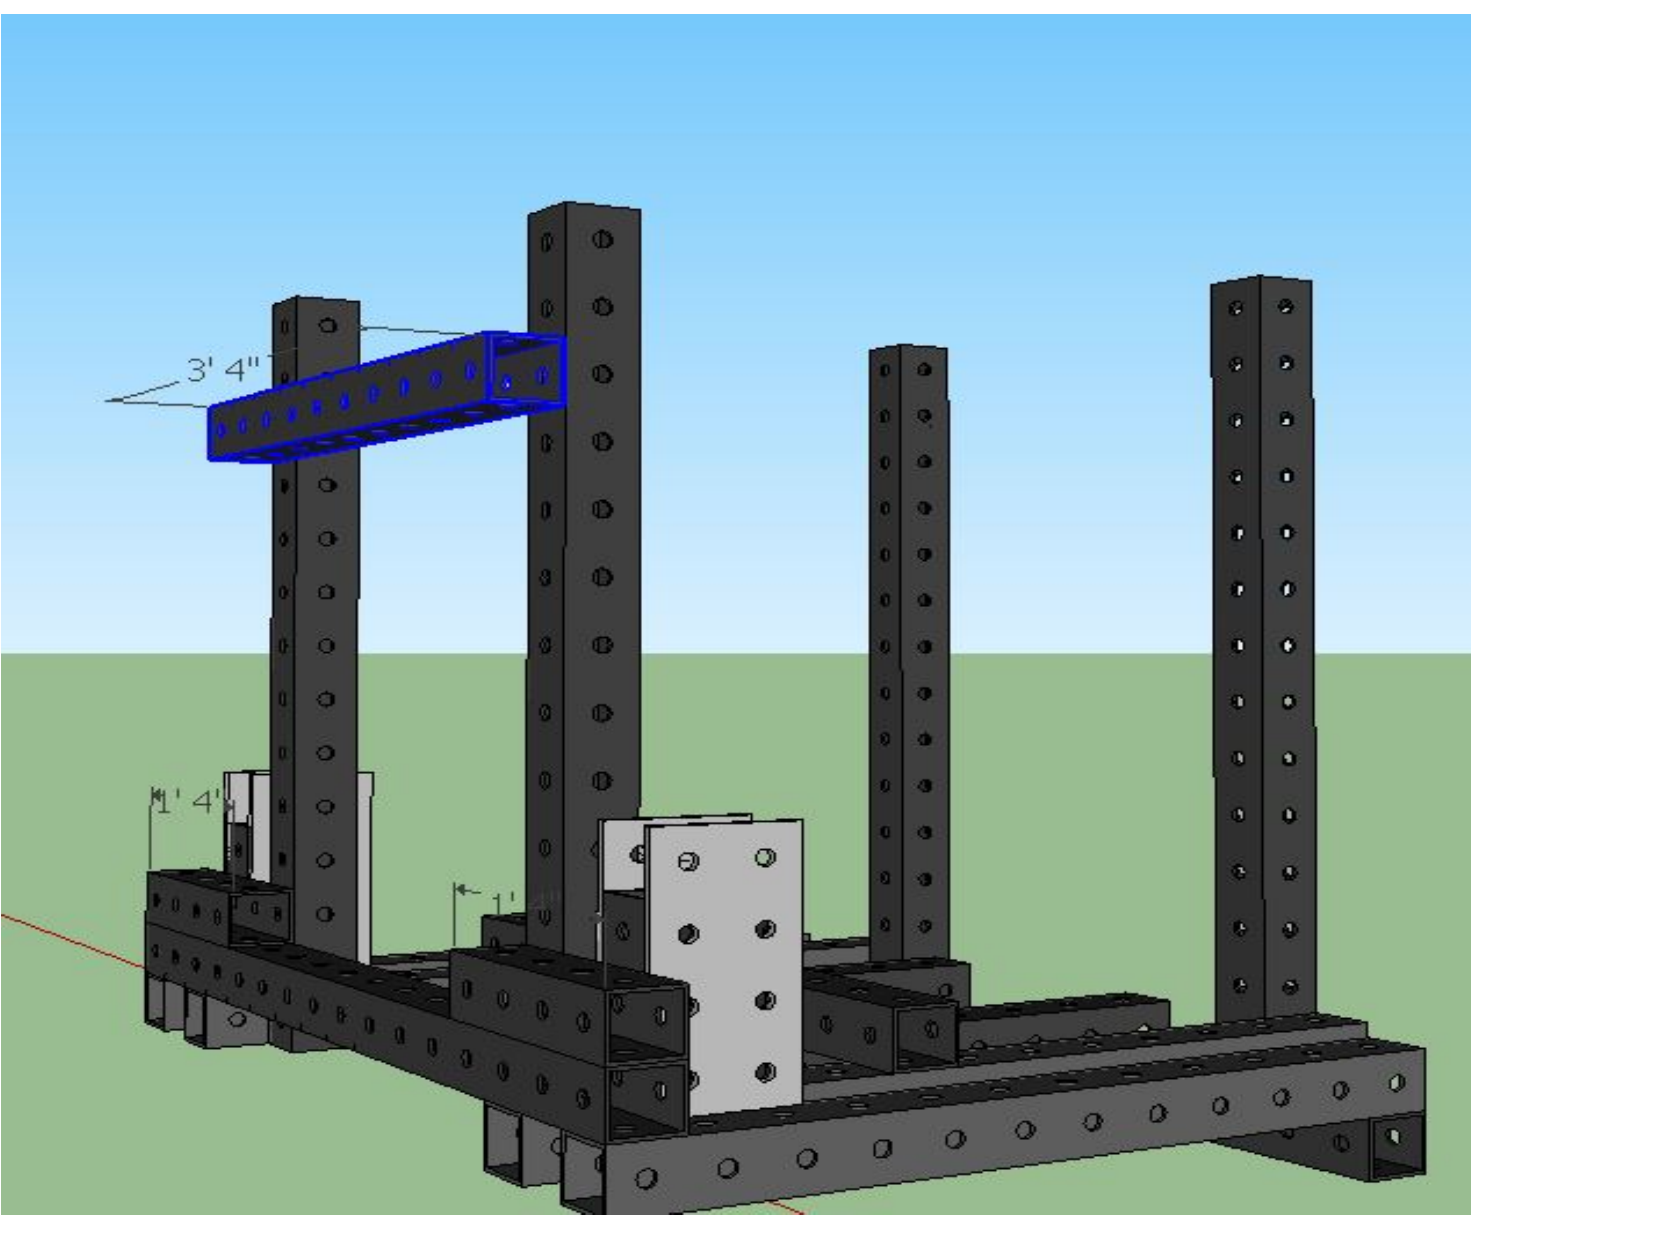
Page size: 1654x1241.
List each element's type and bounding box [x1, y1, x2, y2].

picture [1, 14, 1471, 1216]
